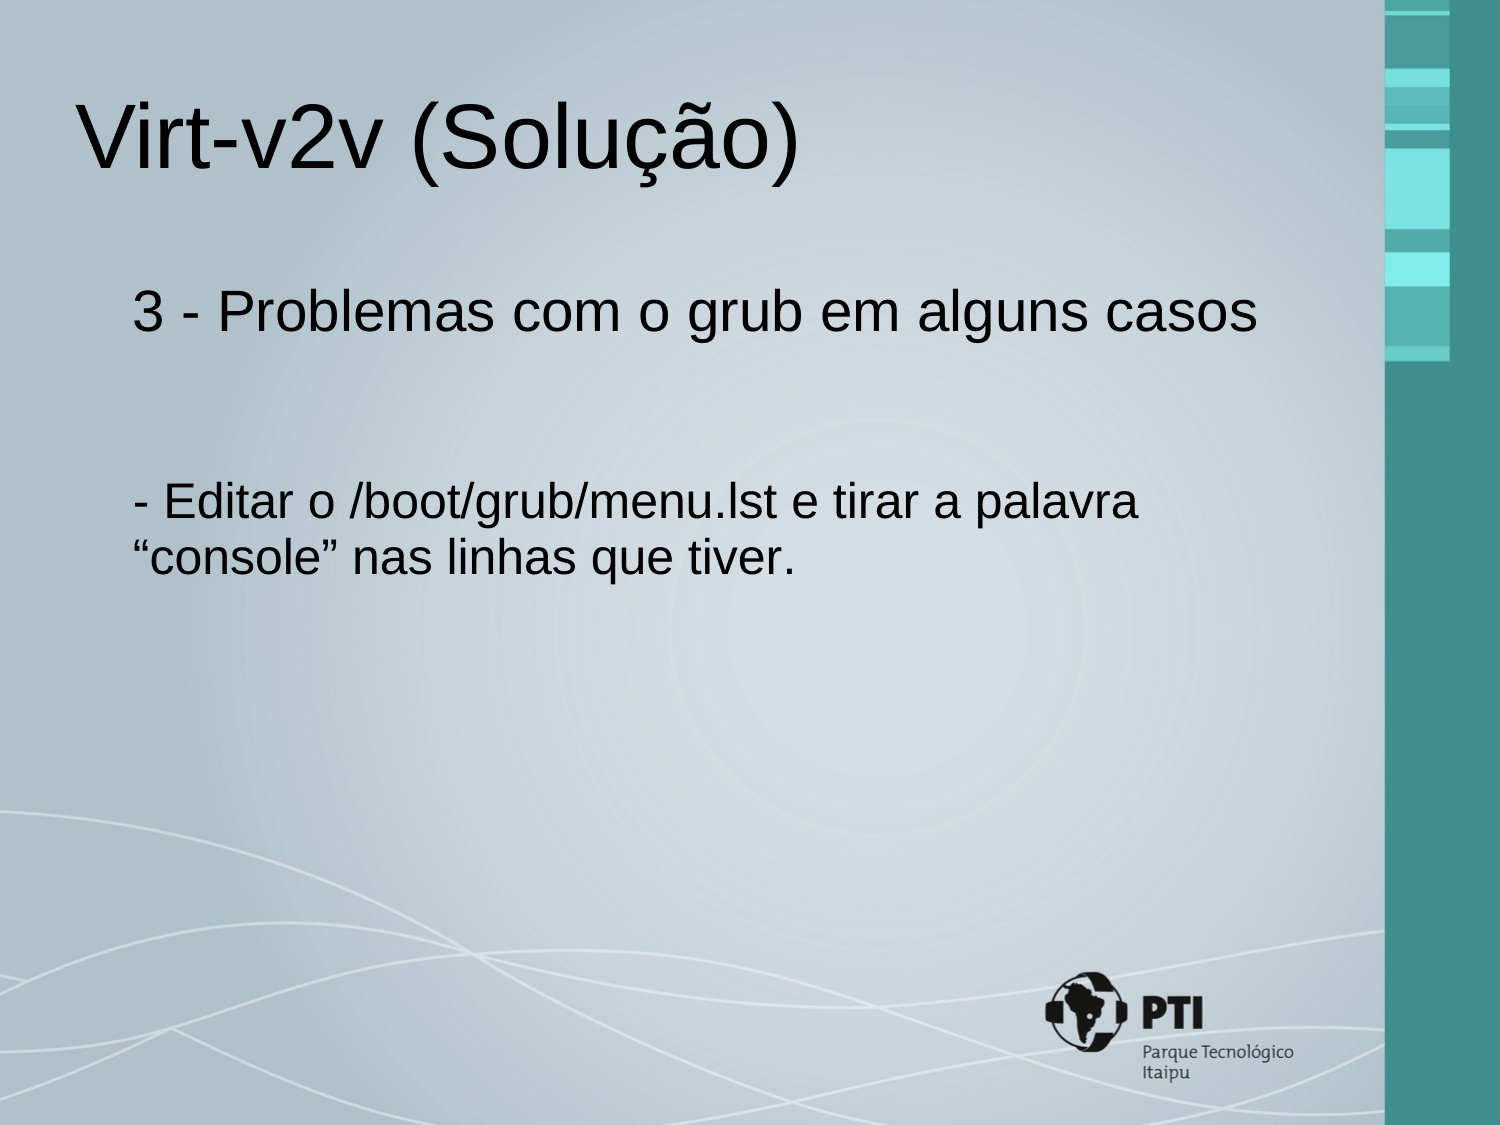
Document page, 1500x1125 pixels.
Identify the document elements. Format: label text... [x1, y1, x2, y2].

picture [0, 0, 1500, 1125]
text_box 3 - Problemas com o grub em alguns casos - Editar o /boot/grub/menu.lst e tirar a palavra “console” nas linhas que tiver. [118, 271, 1288, 599]
title Virt-v2v (Solução) [74, 44, 1425, 232]
